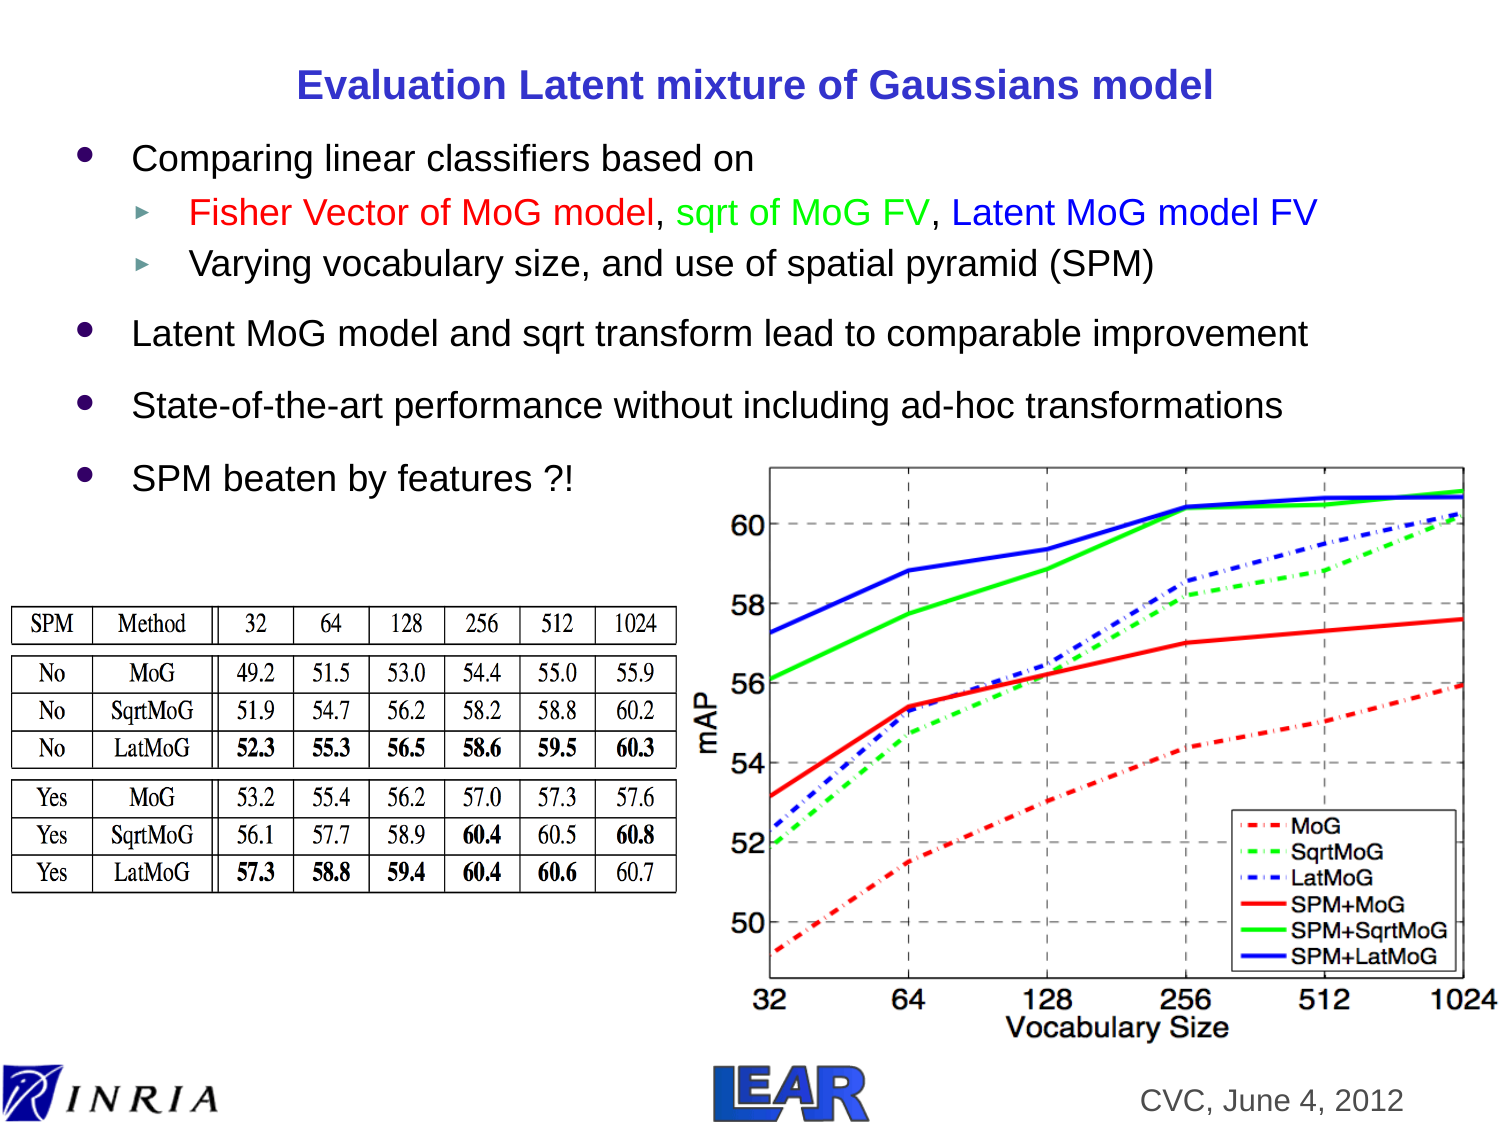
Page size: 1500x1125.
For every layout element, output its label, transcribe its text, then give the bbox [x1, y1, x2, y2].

picture [684, 446, 1500, 1060]
picture [6, 599, 681, 901]
list Comparing linear classifiers based on Fisher Vector of MoG model, sqrt of MoG FV, Latent MoG model FV Varying vocabulary size, and use of spatial pyramid (SPM) Latent MoG model and sqrt transform lead to comparable improvement State-of-the-art performance without including ad-hoc transformations SPM beaten by features ?! [75, 137, 1425, 1079]
picture [709, 1079, 872, 1124]
title Evaluation Latent mixture of Gaussians model [51, 46, 1459, 123]
picture [0, 1050, 361, 1125]
